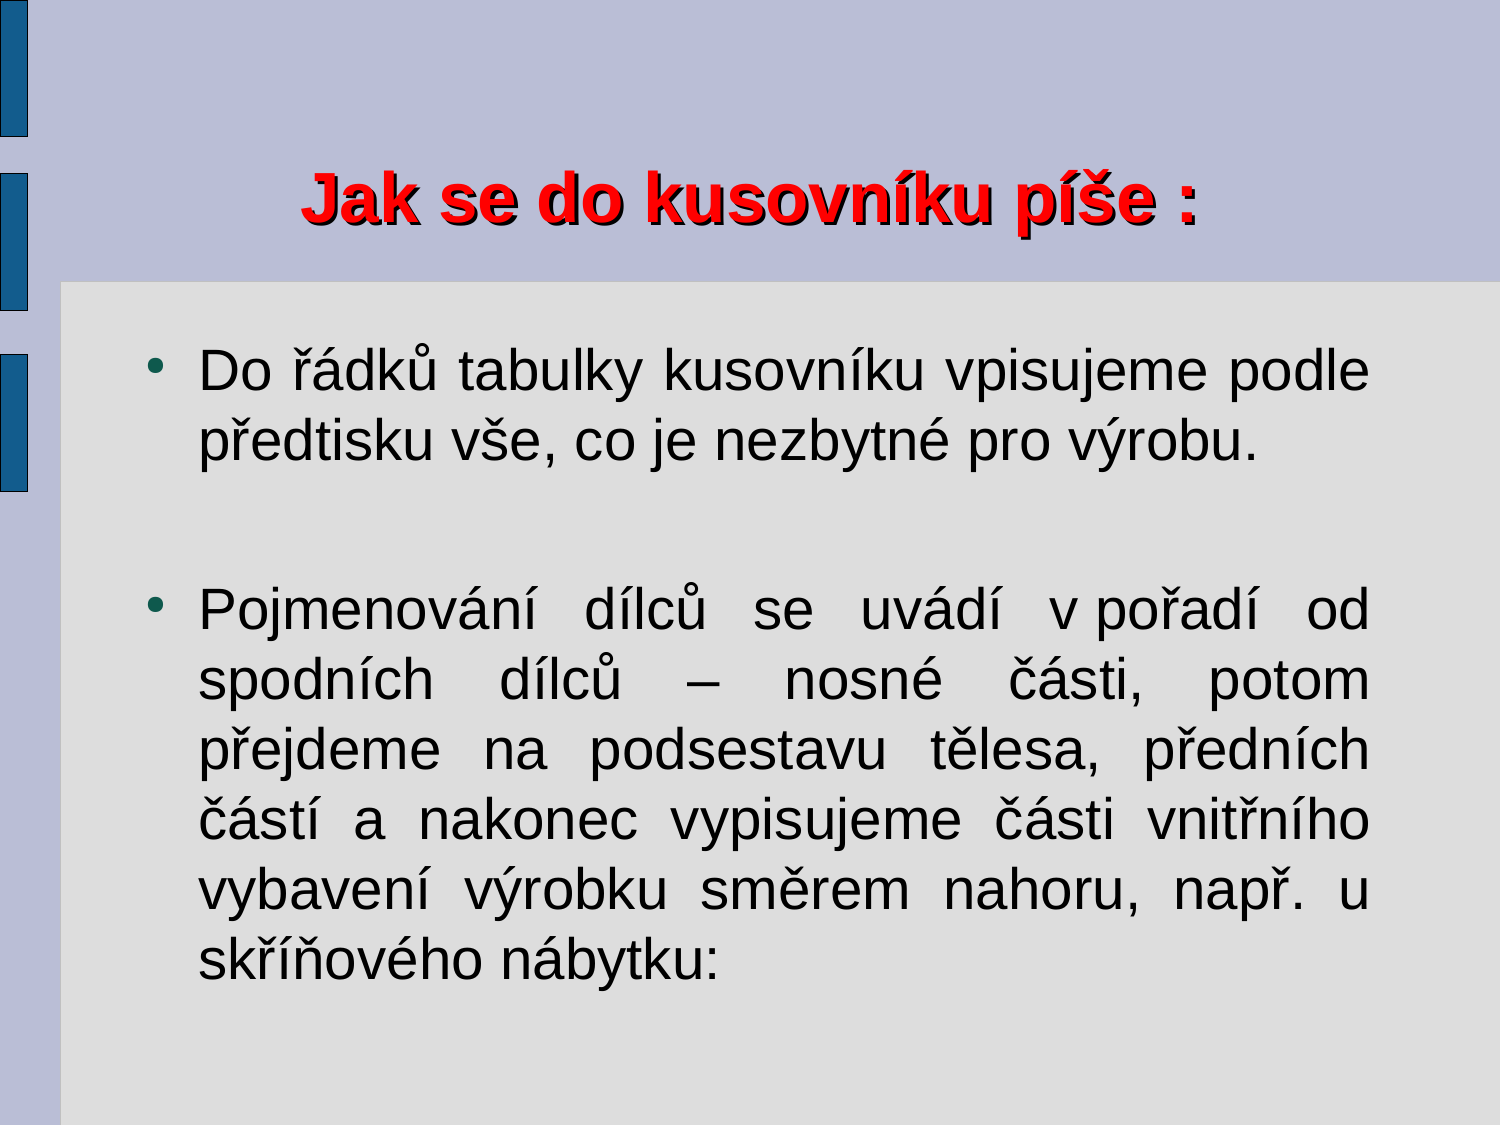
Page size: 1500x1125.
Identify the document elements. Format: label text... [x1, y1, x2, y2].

list Do řádků tabulky kusovníku vpisujeme podle předtisku vše, co je nezbytné pro výrobu. Pojmenování dílců se uvádí v pořadí od spodních dílců – nosné části, potom přejdeme na podsestavu tělesa, předních částí a nakonec vypisujeme části vnitřního vybavení výrobku směrem nahoru, např. u skříňového nábytku: [112, 324, 1388, 1001]
title Jak se do kusovníku píše : [112, 99, 1388, 288]
